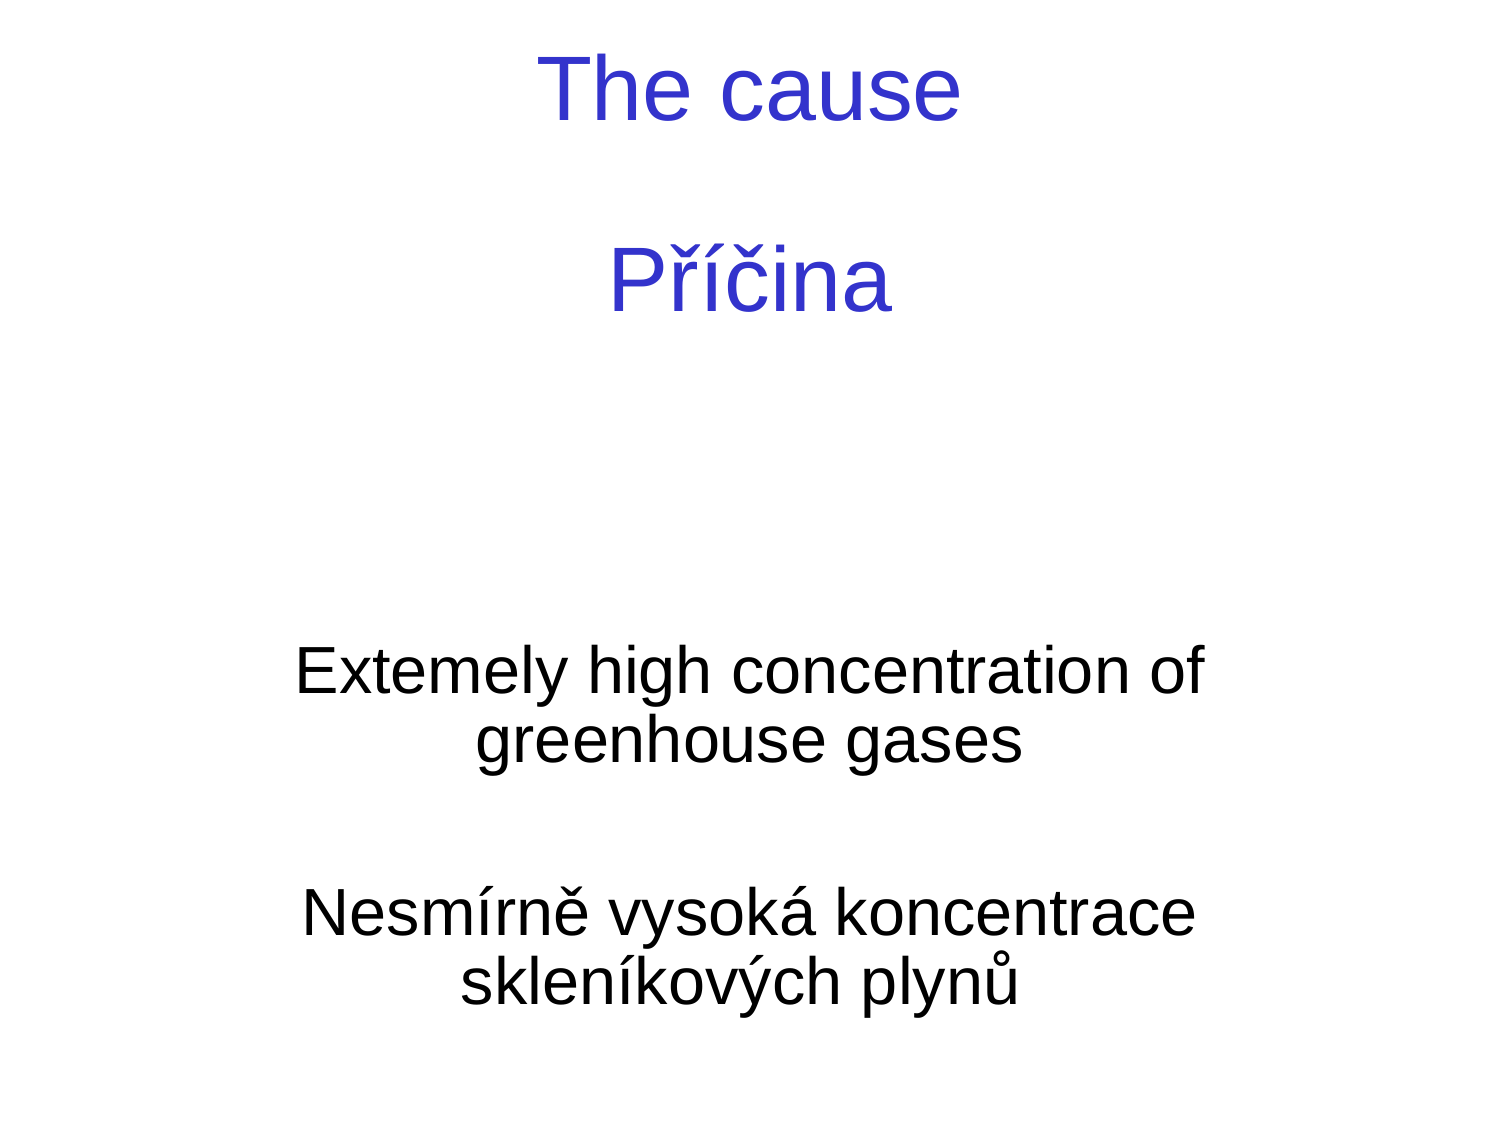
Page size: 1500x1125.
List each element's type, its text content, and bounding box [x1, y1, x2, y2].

title The cause Příčina [112, 40, 1388, 335]
subtitle Extemely high concentration of greenhouse gases Nesmírně vysoká koncentrace skleníkových plynů [225, 637, 1276, 1024]
